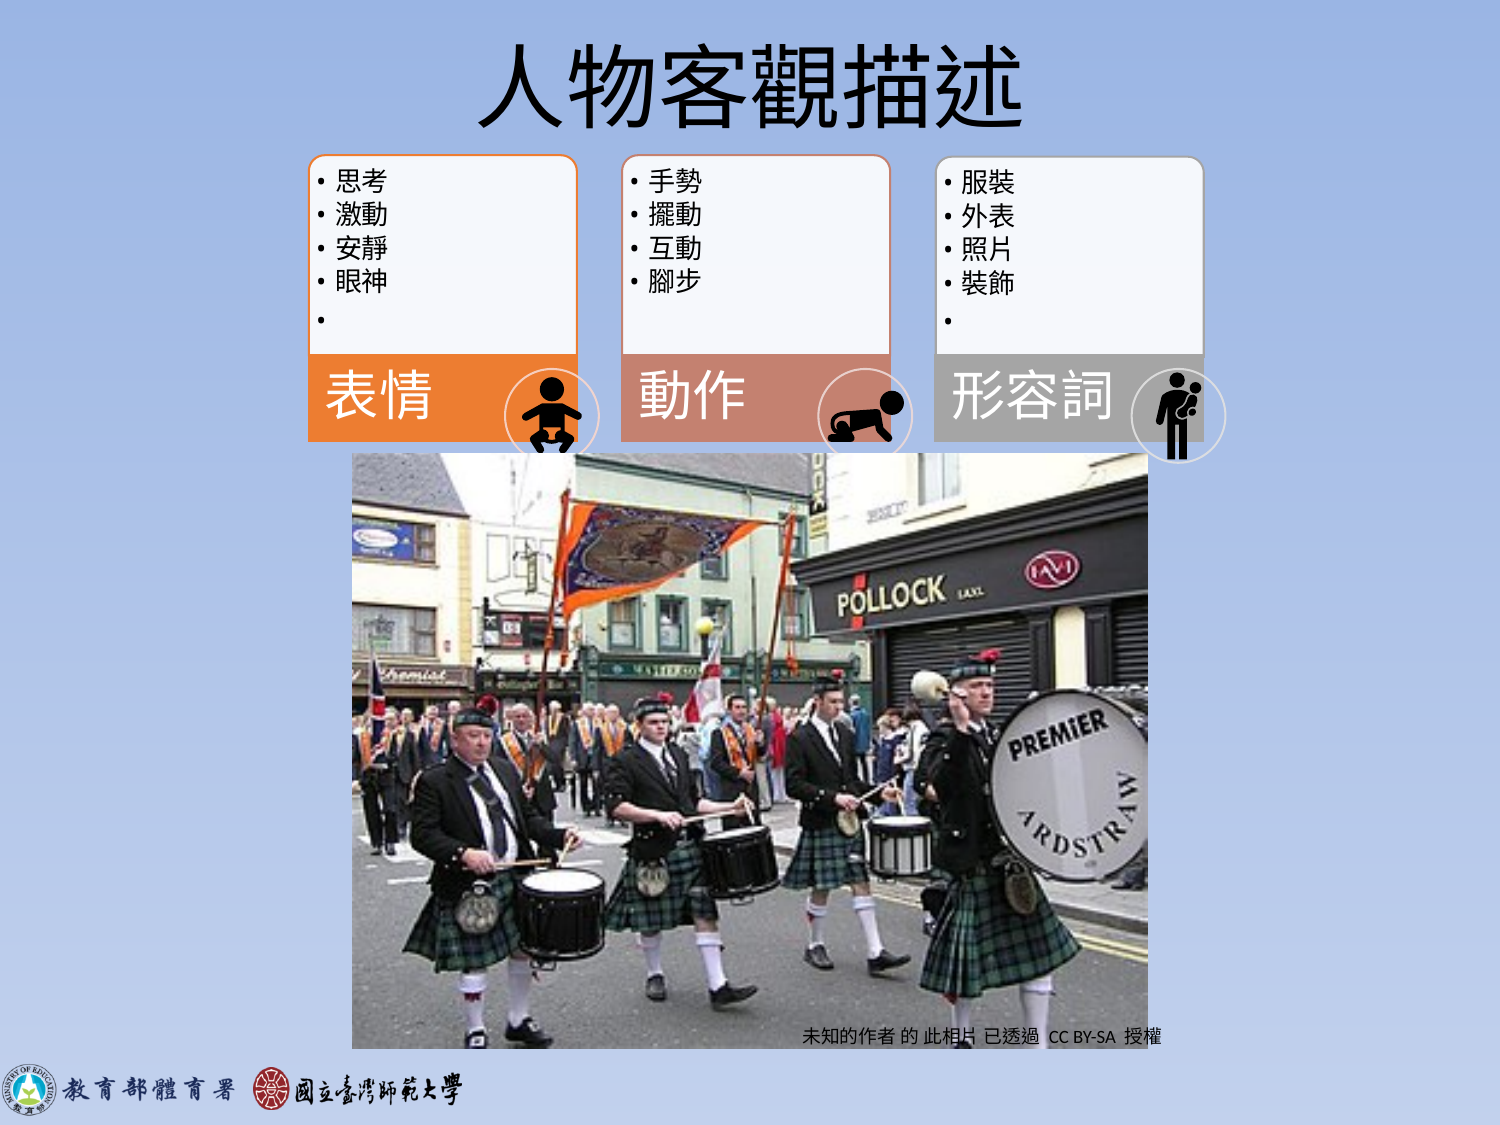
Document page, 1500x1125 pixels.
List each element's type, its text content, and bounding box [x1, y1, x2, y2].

text_box 手勢 擺動 互動 腳步 [622, 155, 891, 355]
picture [352, 453, 1148, 1049]
text_box [1131, 368, 1226, 463]
text_box 表情 [308, 355, 577, 442]
text_box 未知的作者 的 此相片 已透過 CC BY-SA 授權 [787, 1017, 1332, 1056]
title 人物客觀描述 [75, 20, 1426, 149]
text_box 服裝 外表 照片 裝飾 [935, 156, 1204, 355]
text_box [505, 368, 599, 453]
text_box 形容詞 [935, 355, 1204, 442]
text_box 動作 [622, 355, 891, 442]
text_box [818, 368, 913, 453]
text_box 思考 激動 安靜 眼神 [308, 155, 577, 355]
